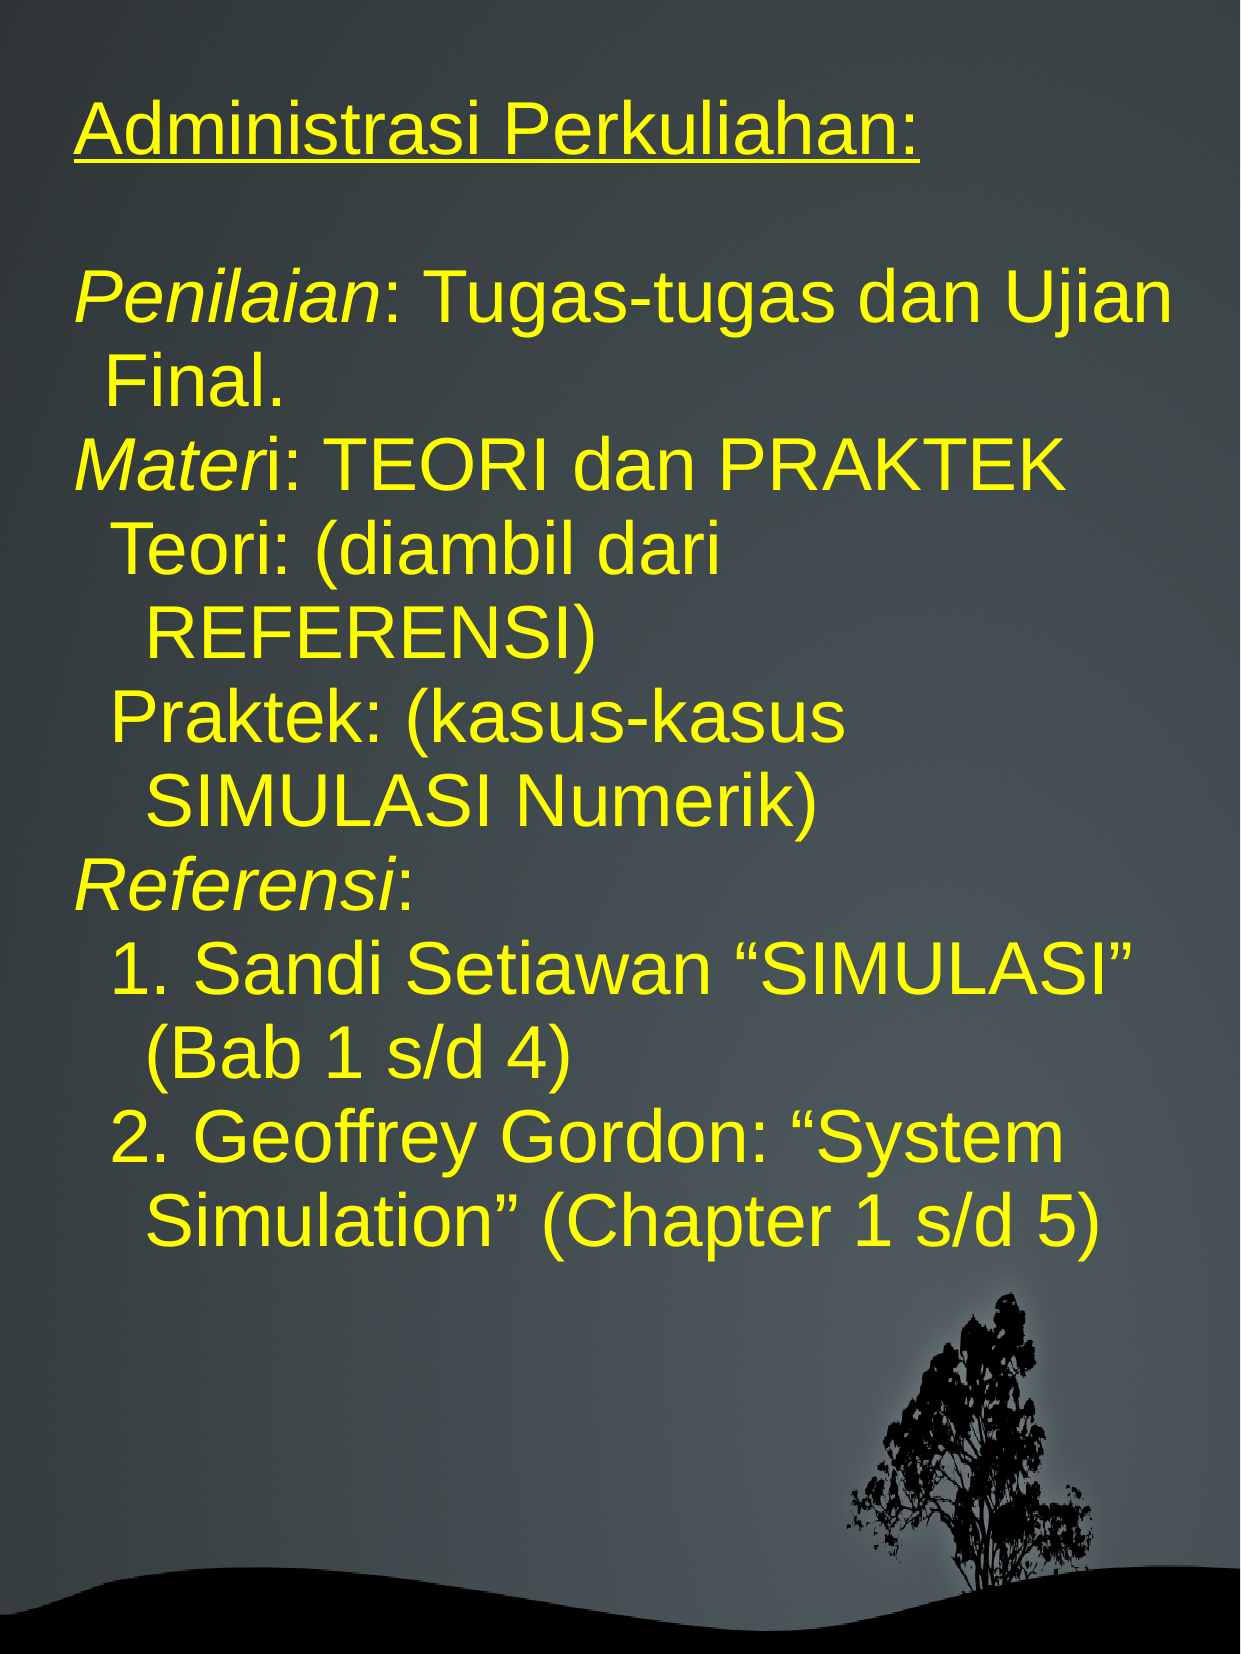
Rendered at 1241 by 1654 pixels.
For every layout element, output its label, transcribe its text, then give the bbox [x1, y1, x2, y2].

picture [0, 0, 1241, 1654]
text_box Administrasi Perkuliahan: Penilaian: Tugas-tugas dan Ujian Final. Materi: TEORI dan PRAKTEK Teori: (diambil dari REFERENSI) Praktek: (kasus-kasus SIMULASI Numerik) Referensi: 1. Sandi Setiawan “SIMULASI” (Bab 1 s/d 4) 2. Geoffrey Gordon: “System Simulation” (Chapter 1 s/d 5) [59, 79, 1211, 1270]
